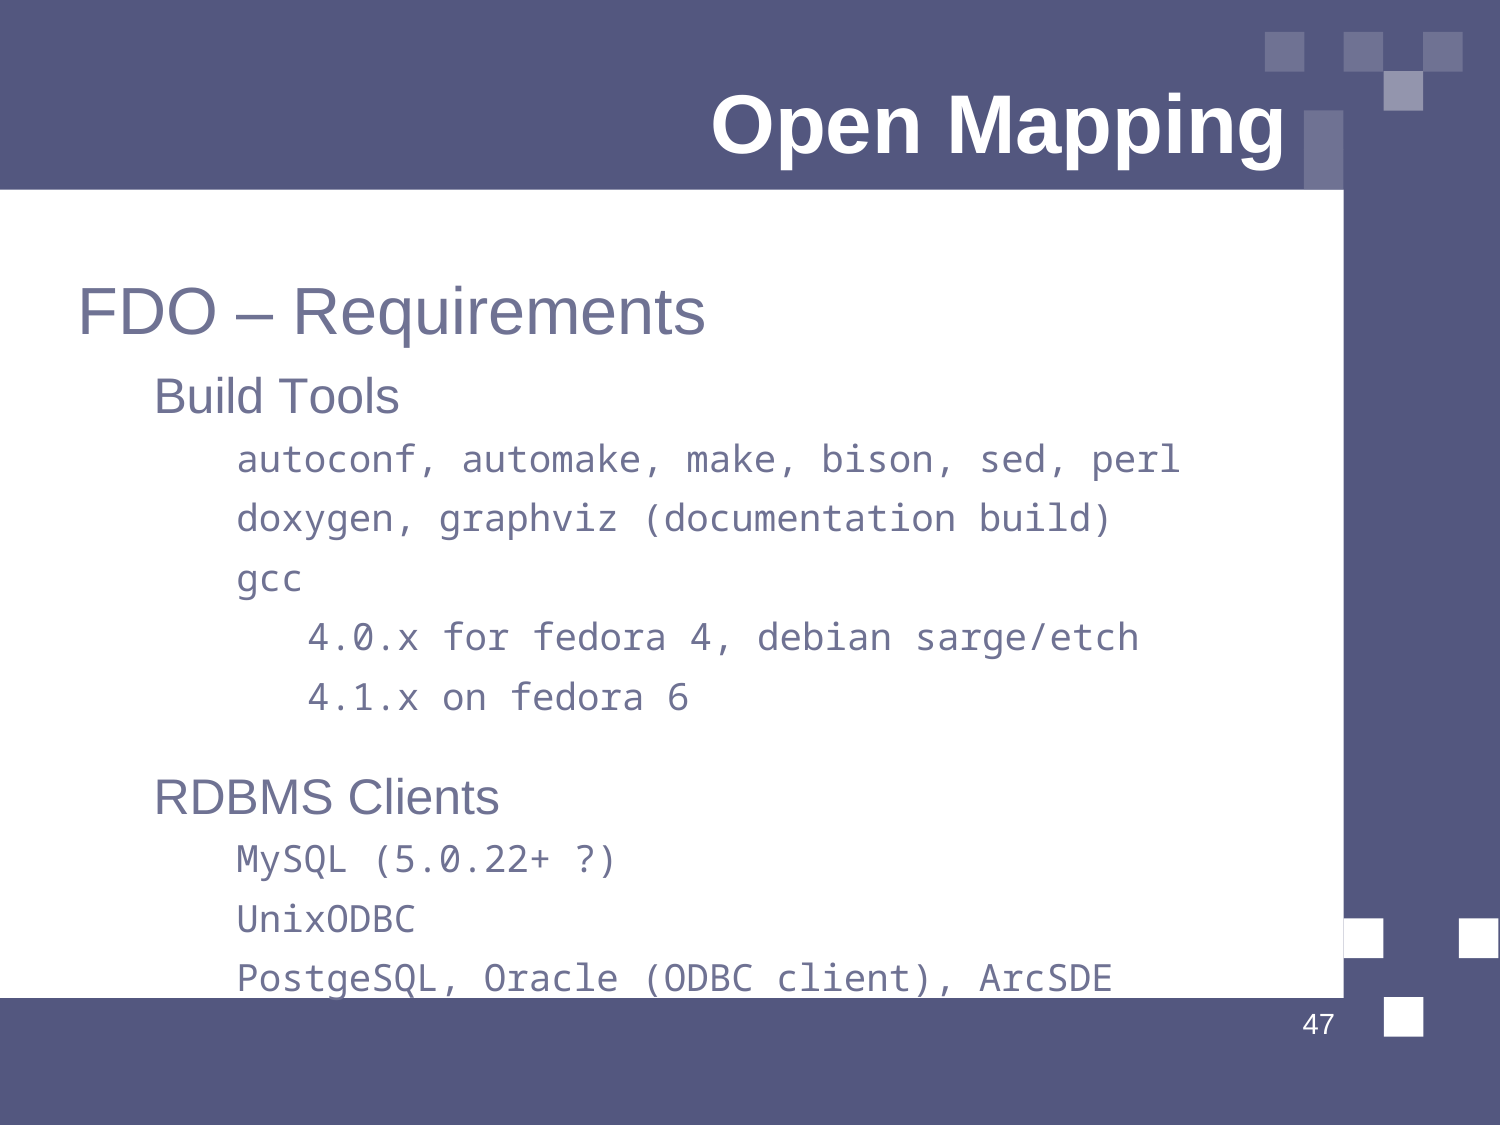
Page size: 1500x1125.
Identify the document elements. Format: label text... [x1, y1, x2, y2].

list FDO – Requirements Build Tools autoconf, automake, make, bison, sed, perl doxygen, graphviz (documentation build) gcc 4.0.x for fedora 4, debian sarge/etch 4.1.x on fedora 6 RDBMS Clients MySQL (5.0.22+ ?) UnixODBC PostgeSQL, Oracle (ODBC client), ArcSDE [59, 236, 1289, 931]
title Open Mapping [58, 74, 1288, 176]
